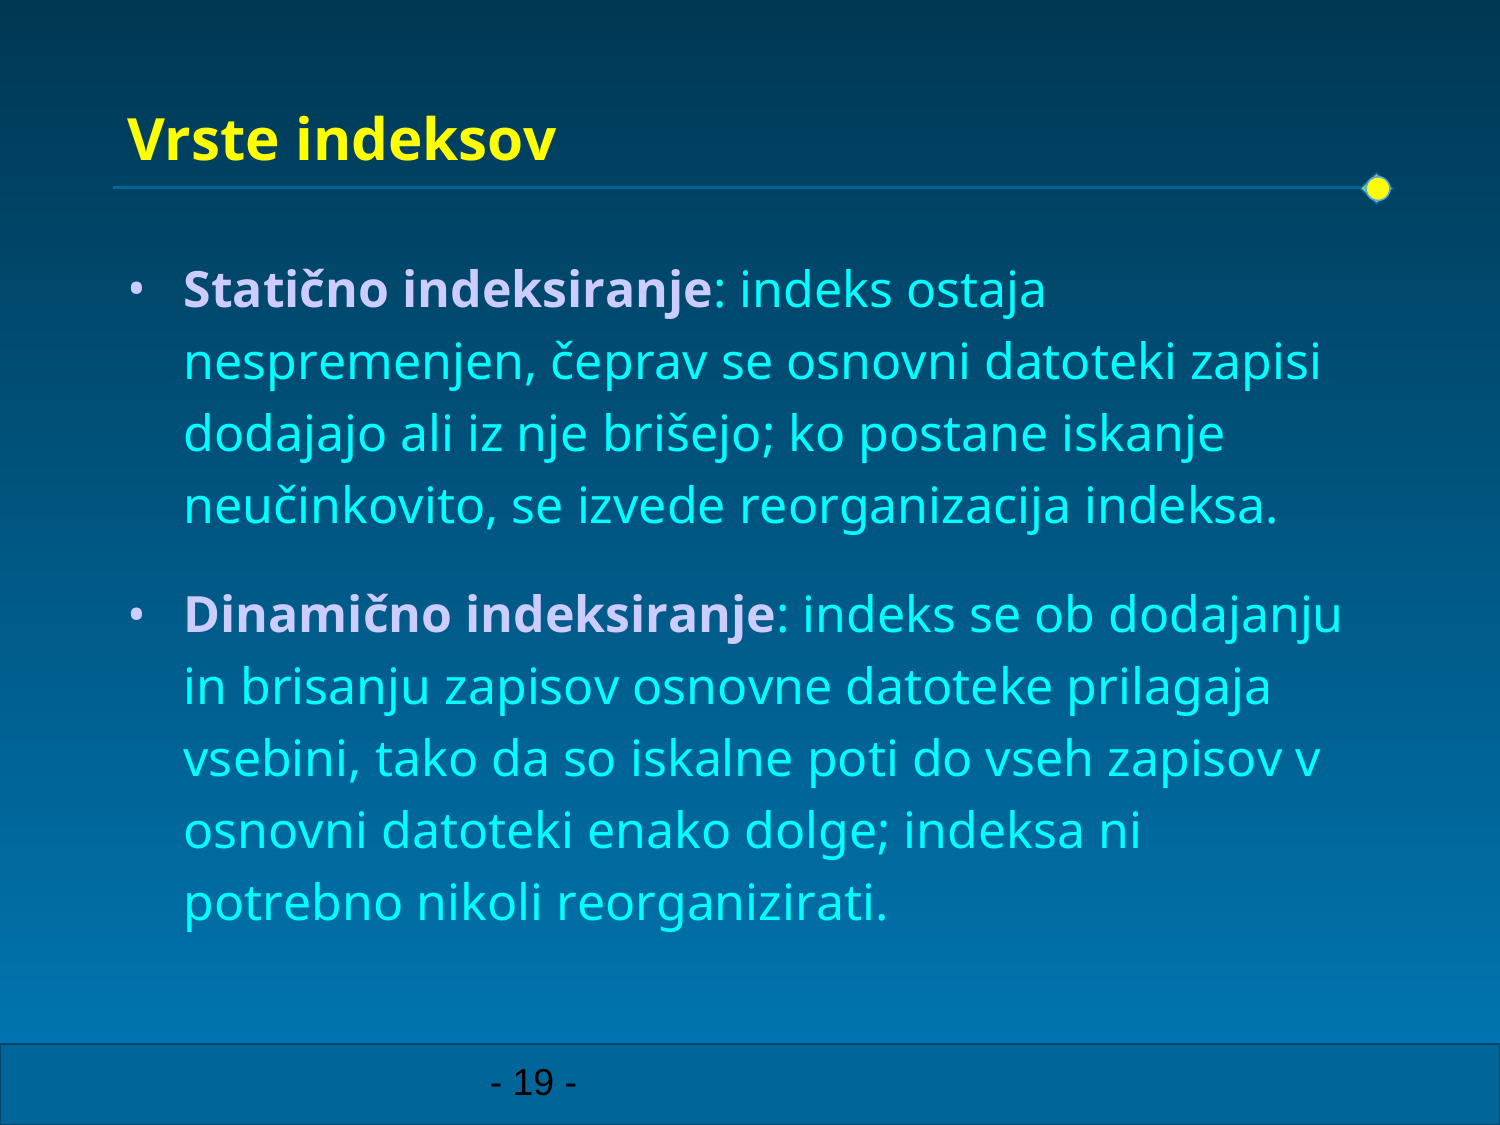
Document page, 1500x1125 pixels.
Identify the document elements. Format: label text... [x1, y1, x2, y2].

title Vrste indeksov [112, 94, 1388, 181]
list Statično indeksiranje: indeks ostaja nespremenjen, čeprav se osnovni datoteki zapisi dodajajo ali iz nje brišejo; ko postane iskanje neučinkovito, se izvede reorganizacija indeksa. Dinamično indeksiranje: indeks se ob dodajanju in brisanju zapisov osnovne datoteke prilagaja vsebini, tako da so iskalne poti do vseh zapisov v osnovni datoteki enako dolge; indeksa ni potrebno nikoli reorganizirati. [112, 237, 1388, 1001]
